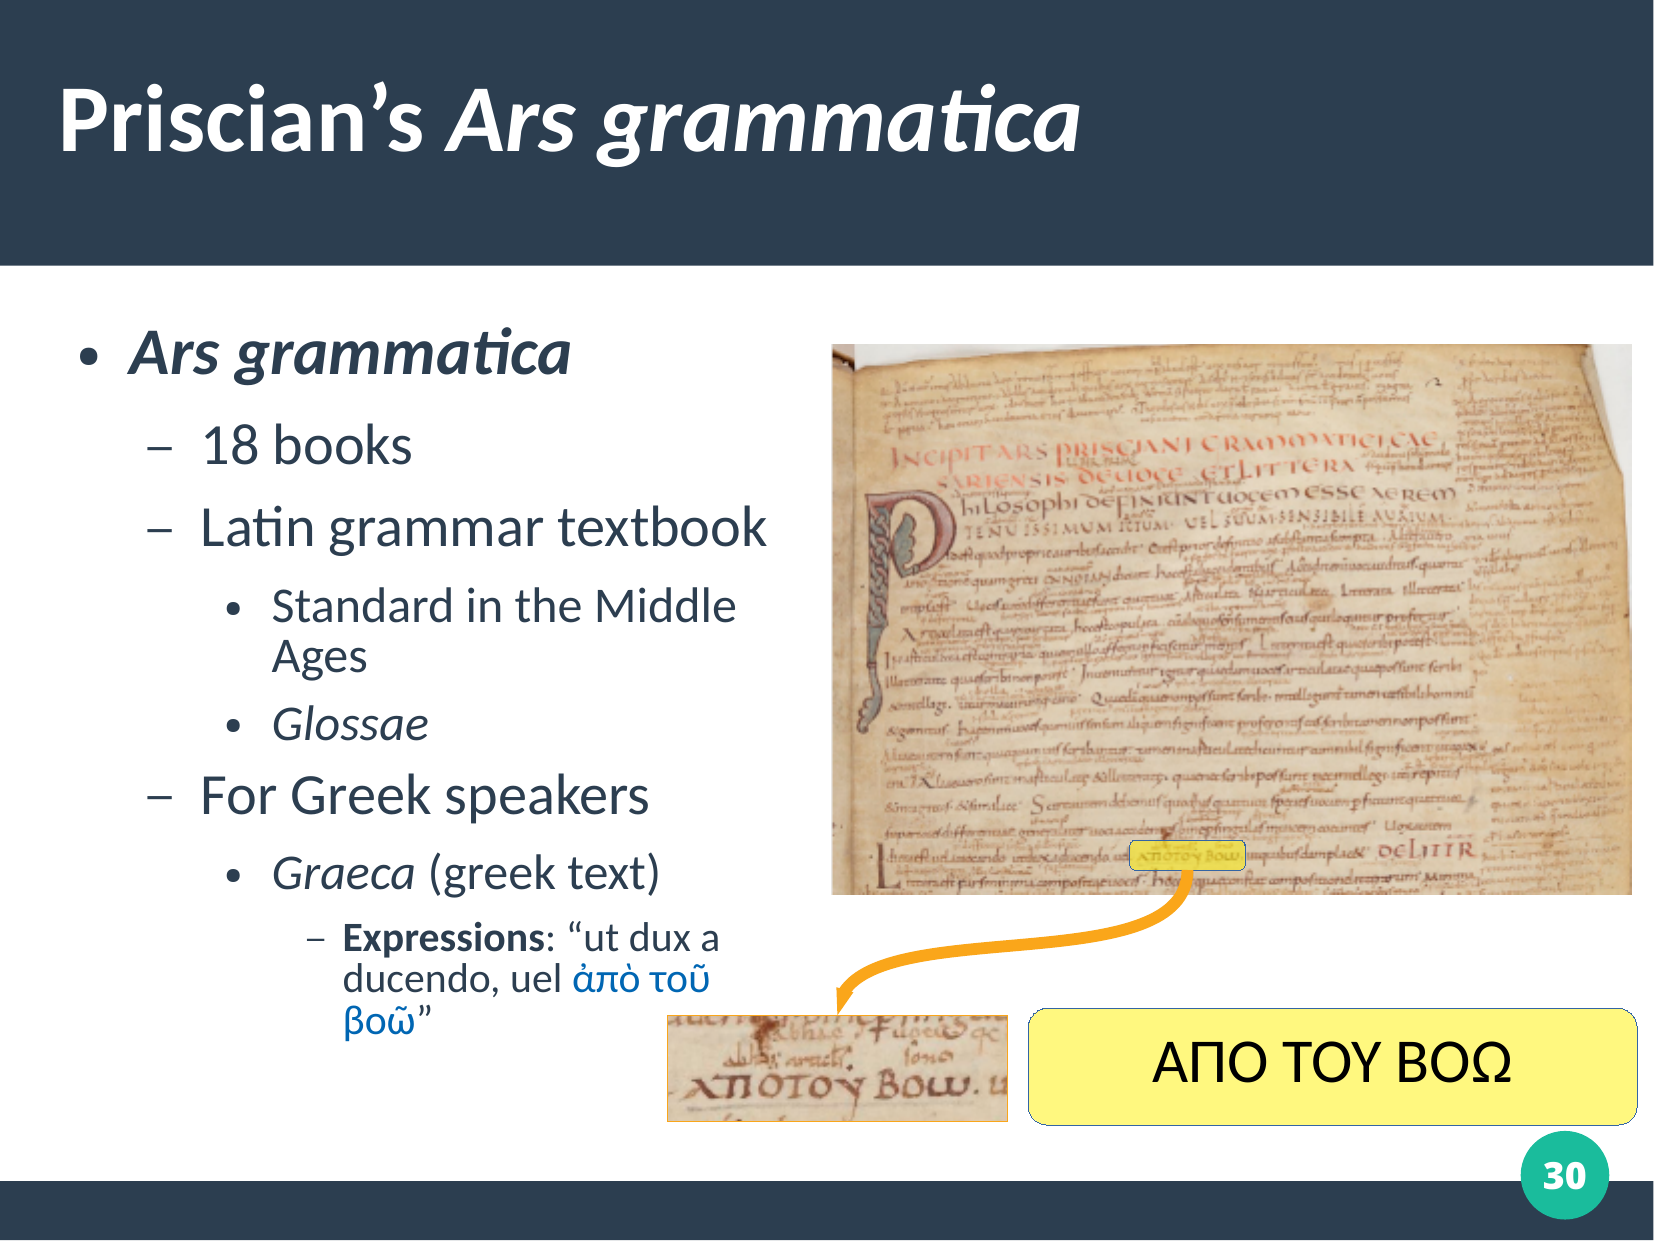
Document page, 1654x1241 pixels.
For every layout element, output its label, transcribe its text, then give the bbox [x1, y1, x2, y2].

title Priscian’s Ars grammatica [59, 49, 1595, 207]
text_box [1129, 840, 1246, 871]
picture [831, 344, 1632, 895]
list Ars grammatica 18 books Latin grammar textbook Standard in the Middle Ages Glossae For Greek speakers Graeca (greek text) Expressions: “ut dux a ducendo, uel ἀπὸ τοῦ βοῶ” [59, 324, 811, 1186]
picture [667, 1015, 1008, 1122]
text_box ΑΠΟ ΤΟΥ ΒΟΩ [1028, 1008, 1638, 1126]
